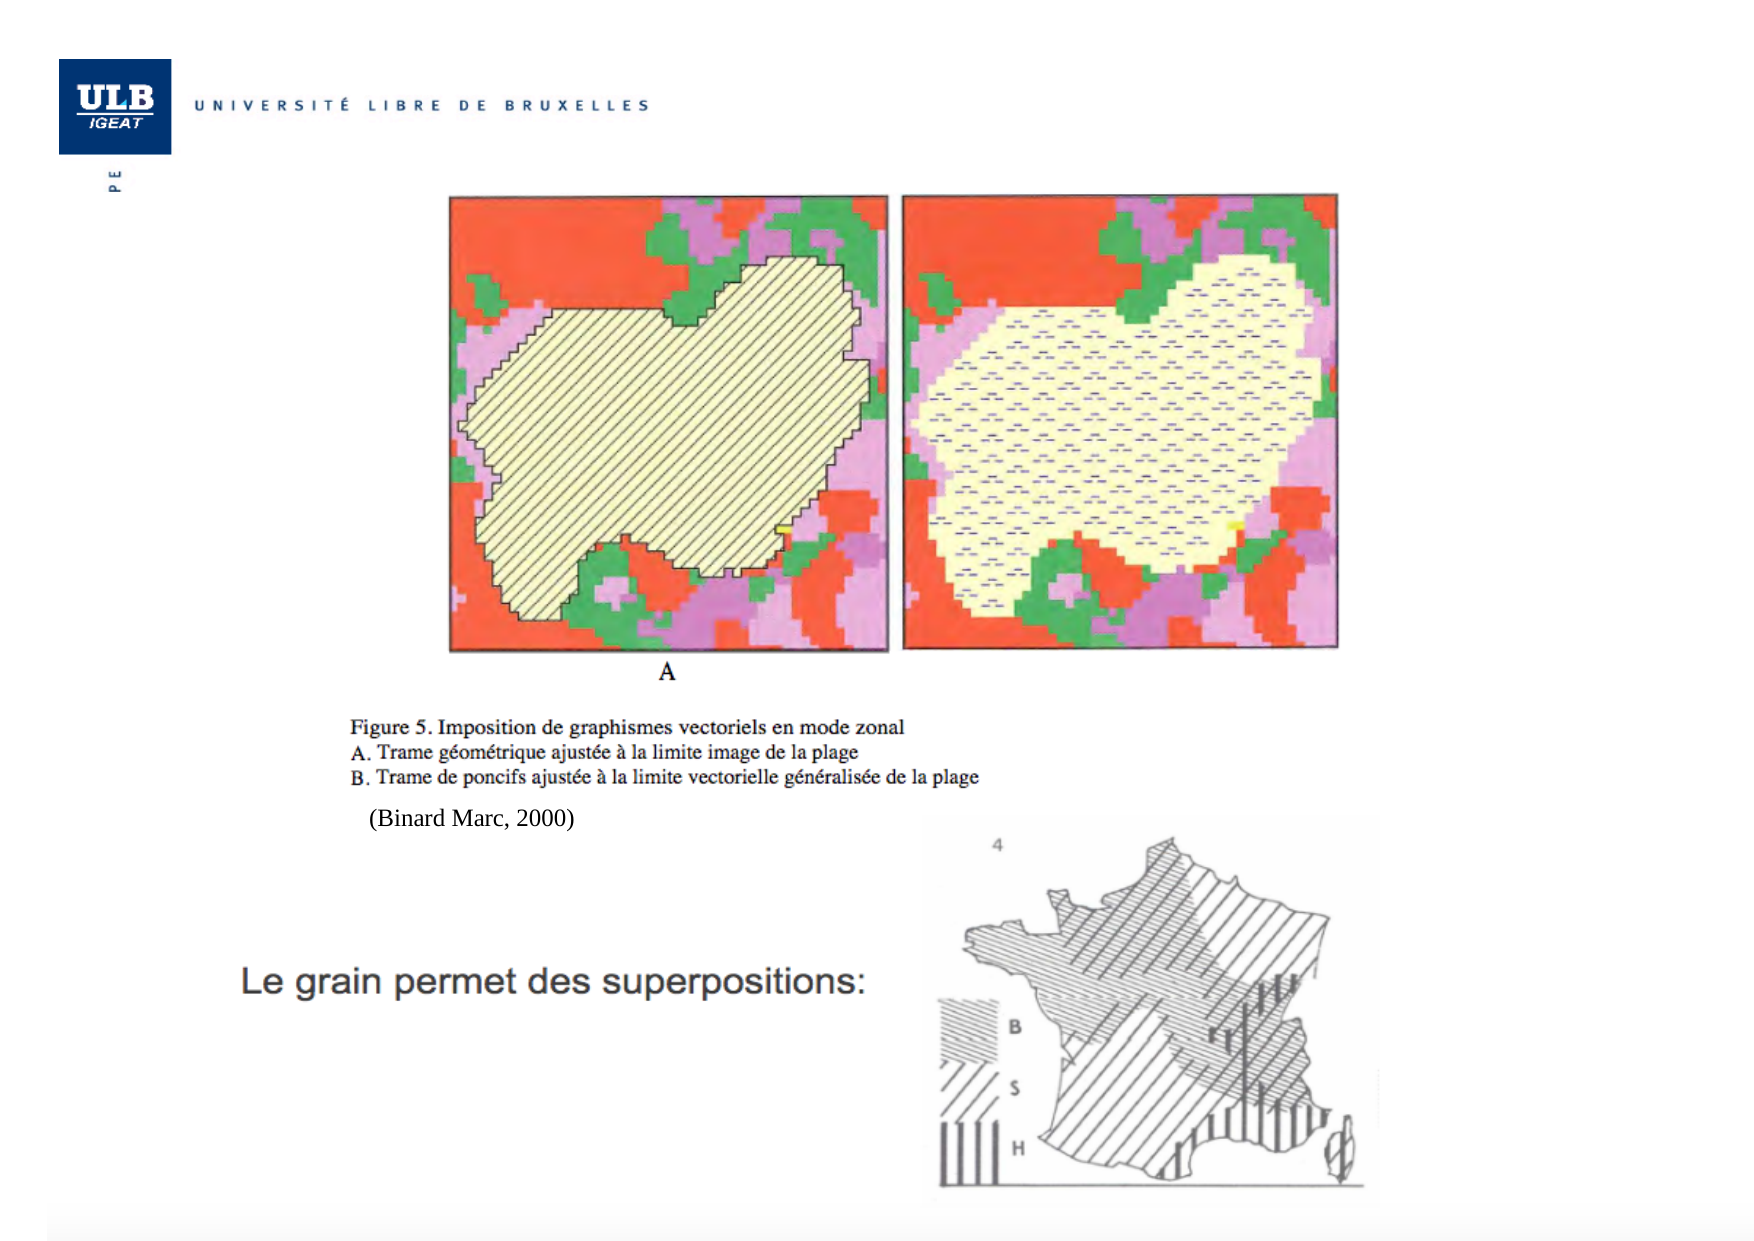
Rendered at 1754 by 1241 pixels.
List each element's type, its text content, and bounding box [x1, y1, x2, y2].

picture [47, 59, 1754, 1241]
text_box (Binard Marc, 2000) [354, 797, 590, 840]
